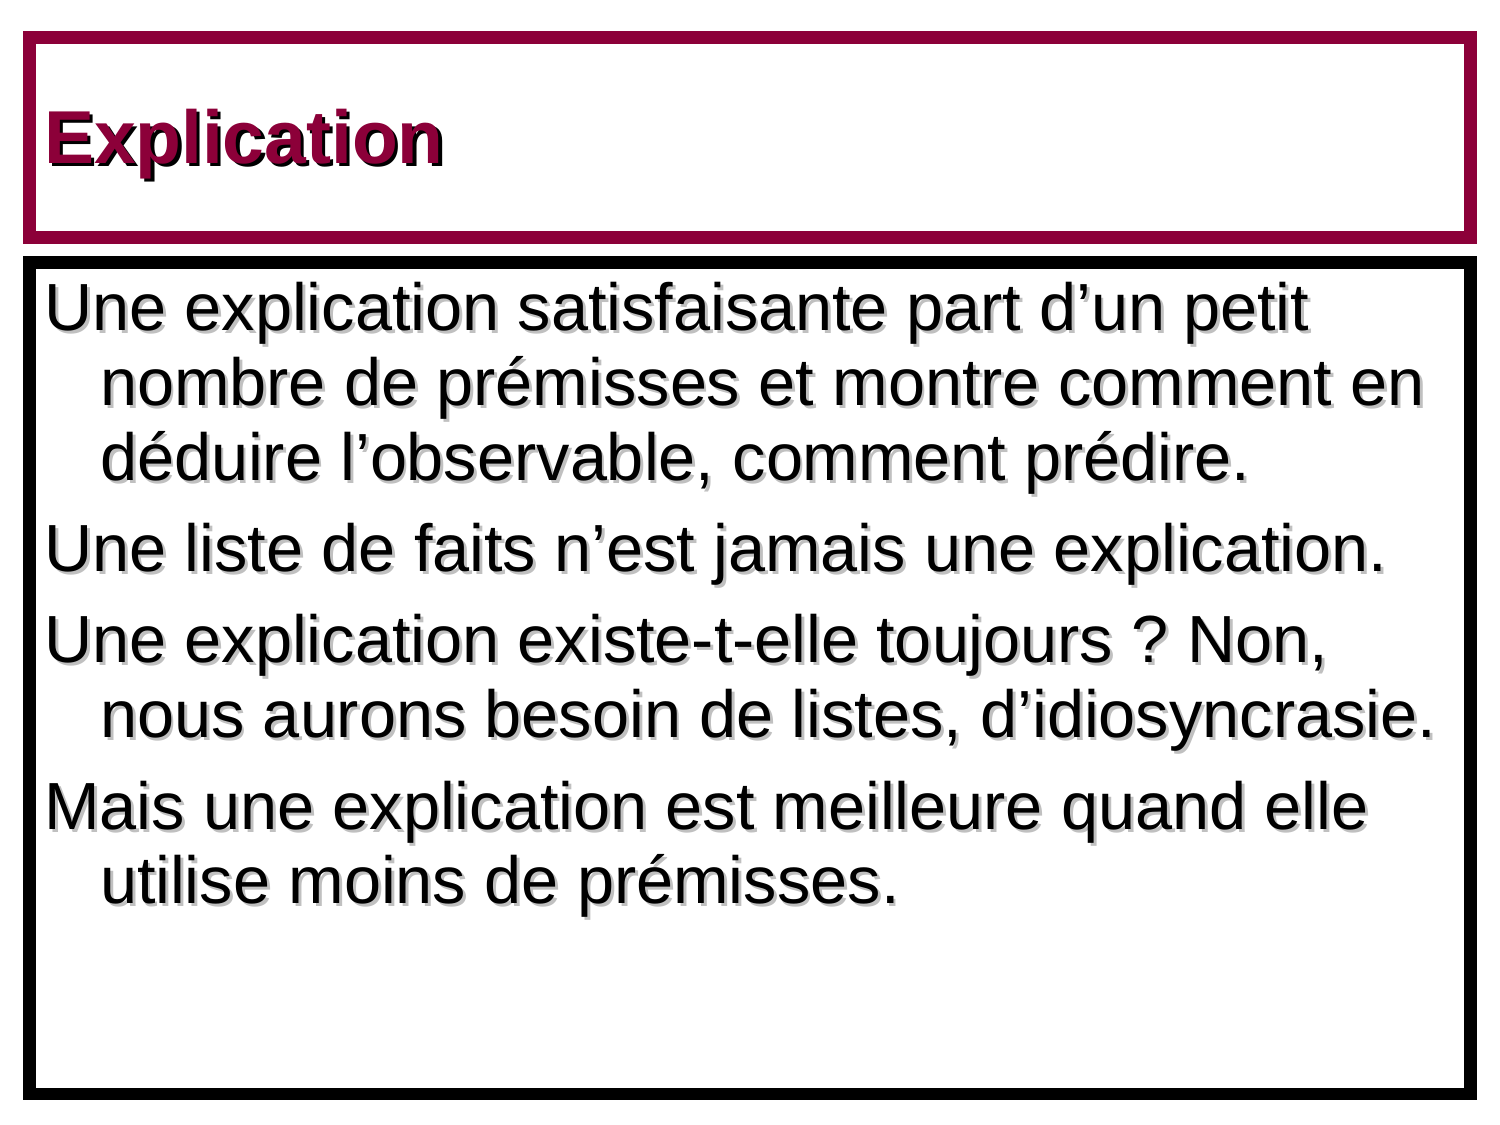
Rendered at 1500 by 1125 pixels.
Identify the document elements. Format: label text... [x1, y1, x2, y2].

list Une explication satisfaisante part d’un petit nombre de prémisses et montre comment en déduire l’observable, comment prédire. Une liste de faits n’est jamais une explication. Une explication existe-t-elle toujours ? Non, nous aurons besoin de listes, d’idiosyncrasie. Mais une explication est meilleure quand elle utilise moins de prémisses. [29, 262, 1471, 1095]
title Explication [29, 37, 1471, 238]
